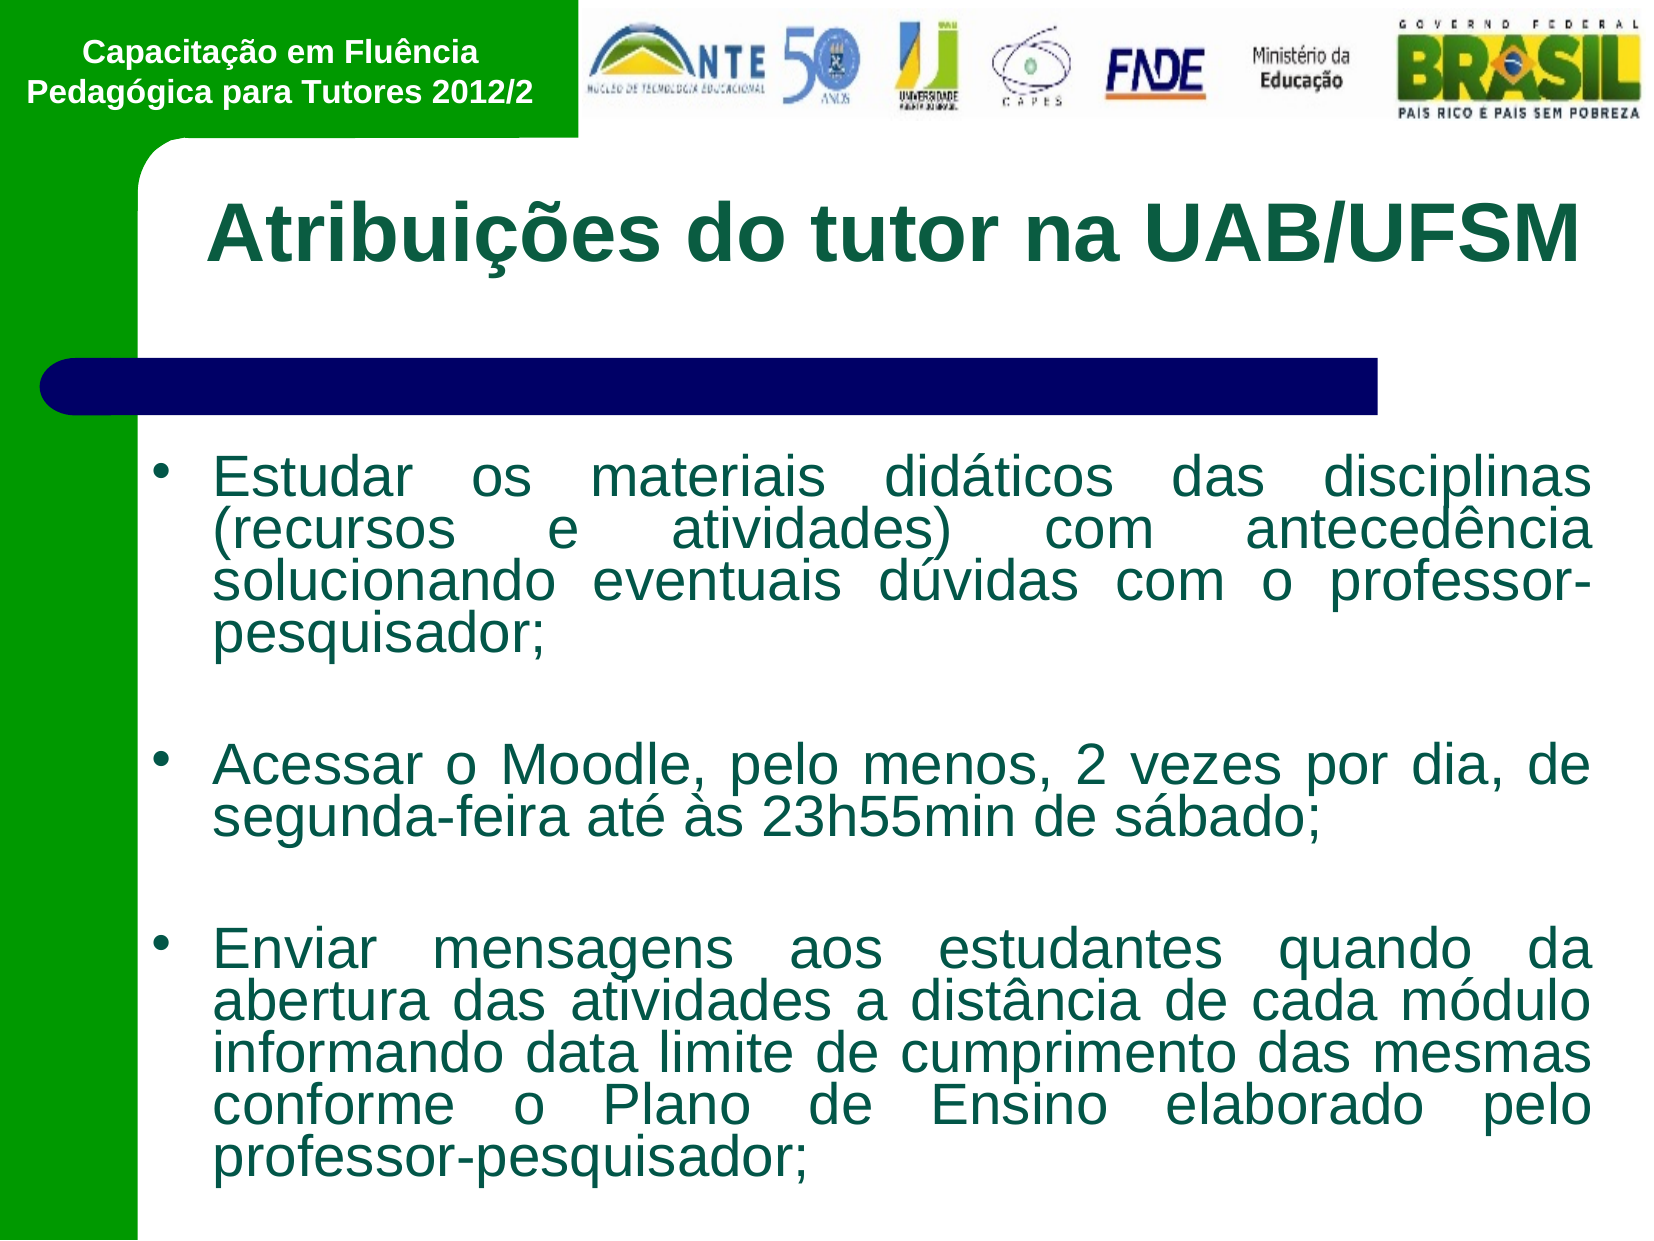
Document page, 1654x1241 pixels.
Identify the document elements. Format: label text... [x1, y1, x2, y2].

picture [582, 8, 1646, 121]
list Estudar os materiais didáticos das disciplinas (recursos e atividades) com antecedência solucionando eventuais dúvidas com o professor-pesquisador; Acessar o Moodle, pelo menos, 2 vezes por dia, de segunda-feira até às 23h55min de sábado; Enviar mensagens aos estudantes quando da abertura das atividades a distância de cada módulo informando data limite de cumprimento das mesmas conforme o Plano de Ensino elaborado pelo professor-pesquisador; [151, 371, 1595, 1241]
title Atribuições do tutor na UAB/UFSM [177, 183, 1611, 377]
